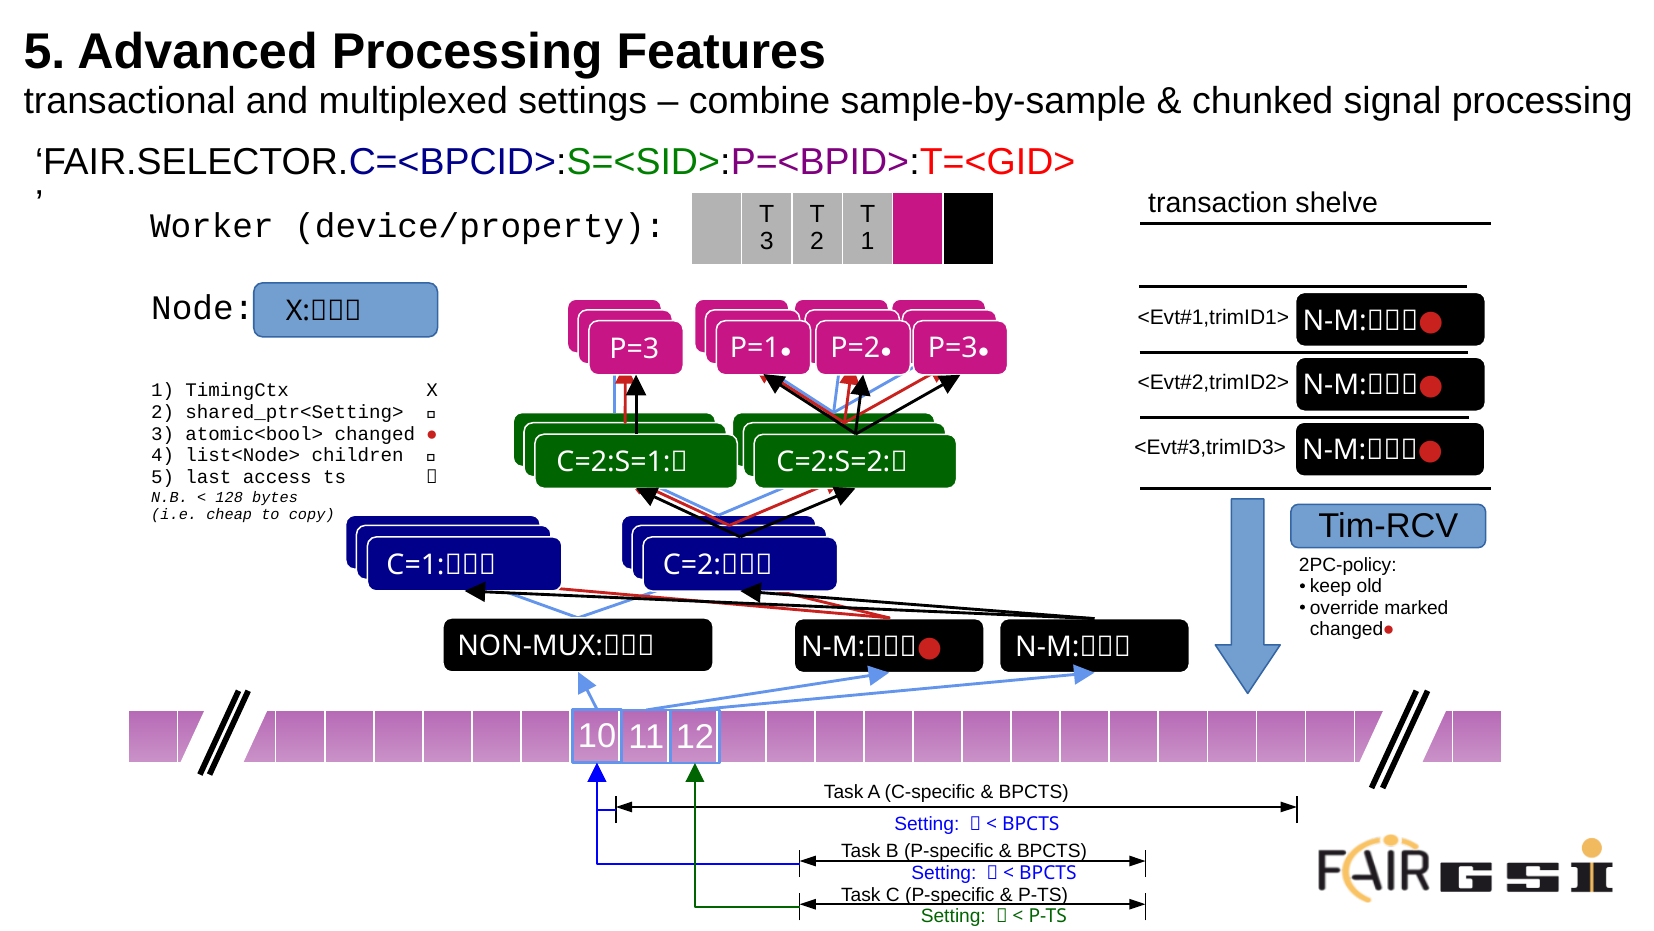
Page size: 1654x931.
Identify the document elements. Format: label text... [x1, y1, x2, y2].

title 5. Advanced Processing Features transactional and multiplexed settings – combine sample-by-sample & chunked signal processing [23, 5, 1638, 139]
text_box ‘FAIR.SELECTOR.C=<BPCID>:S=<SID>:P=<BPID>:T=<GID>’ [20, 132, 1099, 190]
picture [126, 180, 1615, 931]
